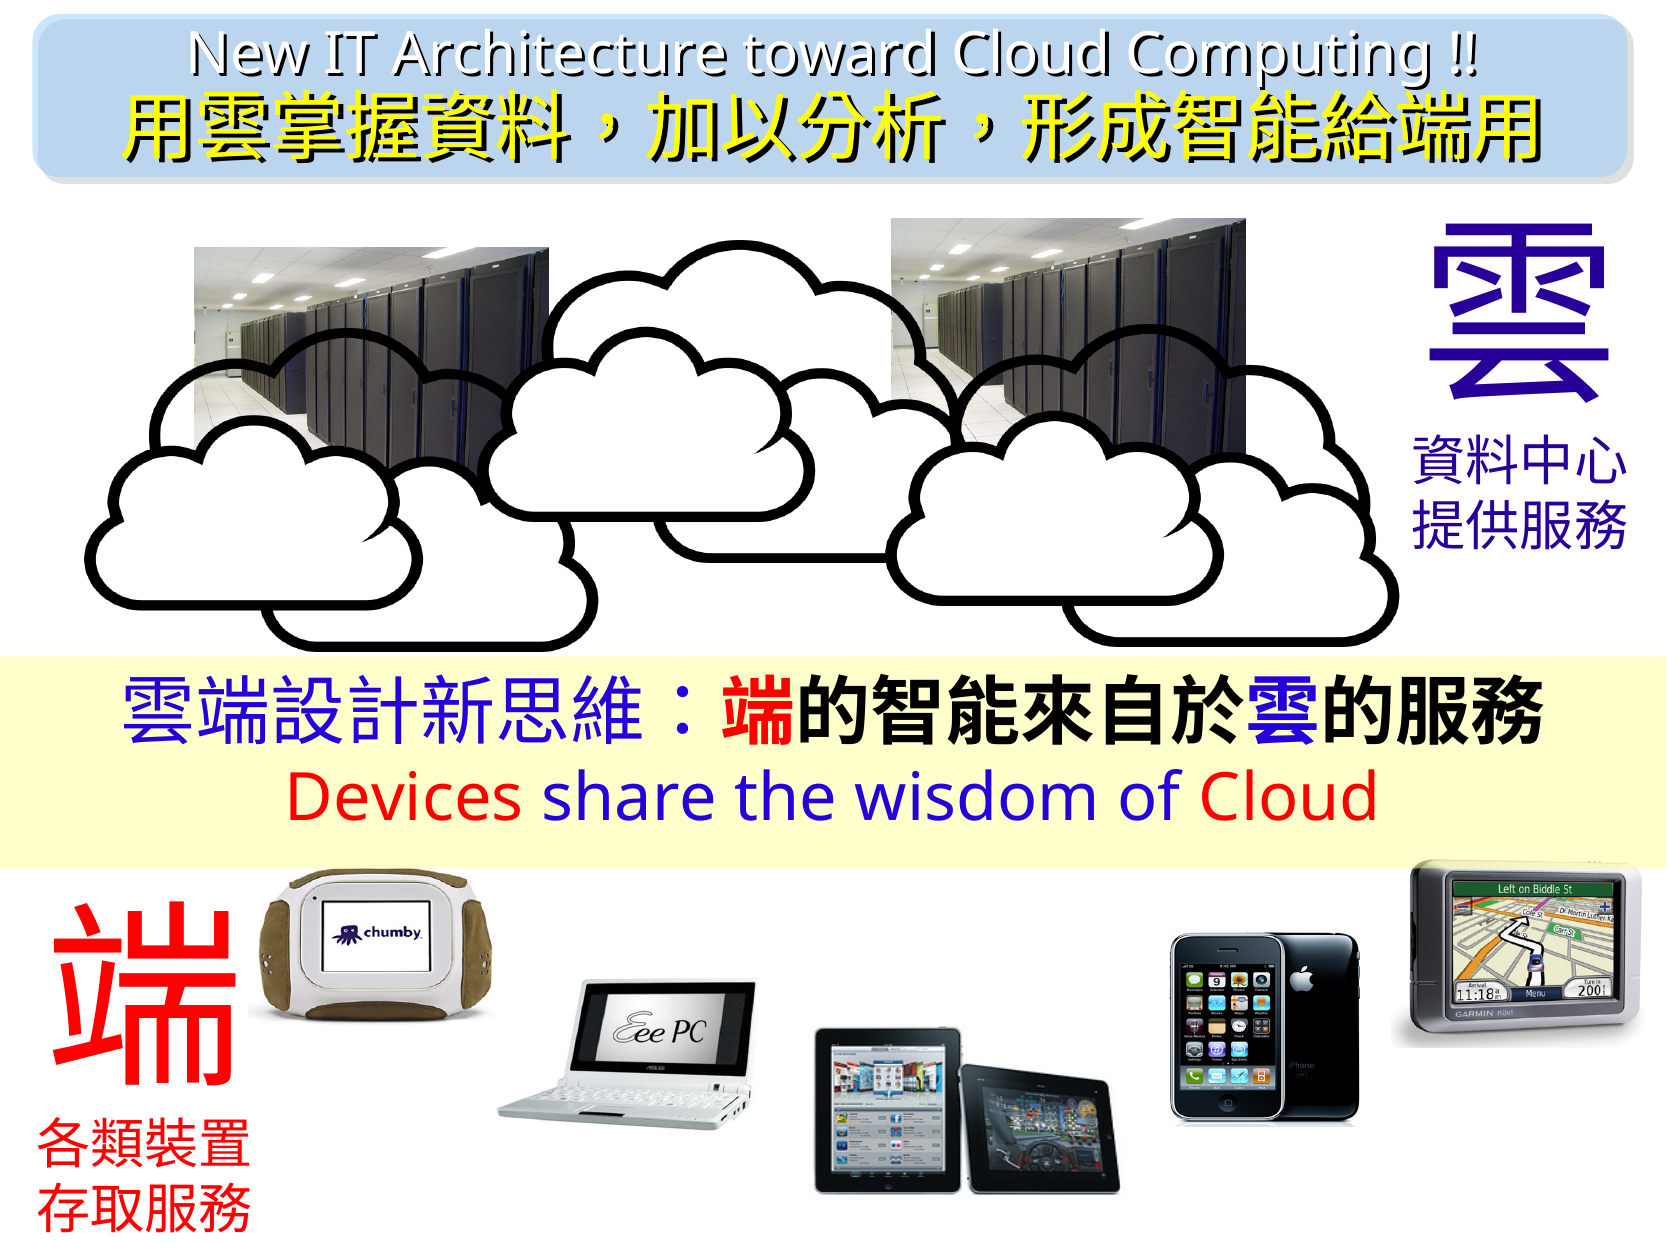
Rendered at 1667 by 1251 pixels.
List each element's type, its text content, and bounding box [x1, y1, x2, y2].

picture [1167, 929, 1361, 1127]
title New IT Architecture toward Cloud Computing !! 用雲掌握資料，加以分析，形成智能給端用 [0, 16, 1665, 175]
text_box 雲端設計新思維：端的智能來自於雲的服務 Devices share the wisdom of Cloud [0, 656, 1667, 869]
picture [798, 1013, 1137, 1212]
picture [301, 869, 768, 1147]
picture [1391, 869, 1651, 1048]
text_box 雲 資料中心 提供服務 [1376, 178, 1664, 561]
picture [60, 218, 1422, 656]
text_box 端 各類裝置 存取服務 [0, 862, 301, 1250]
